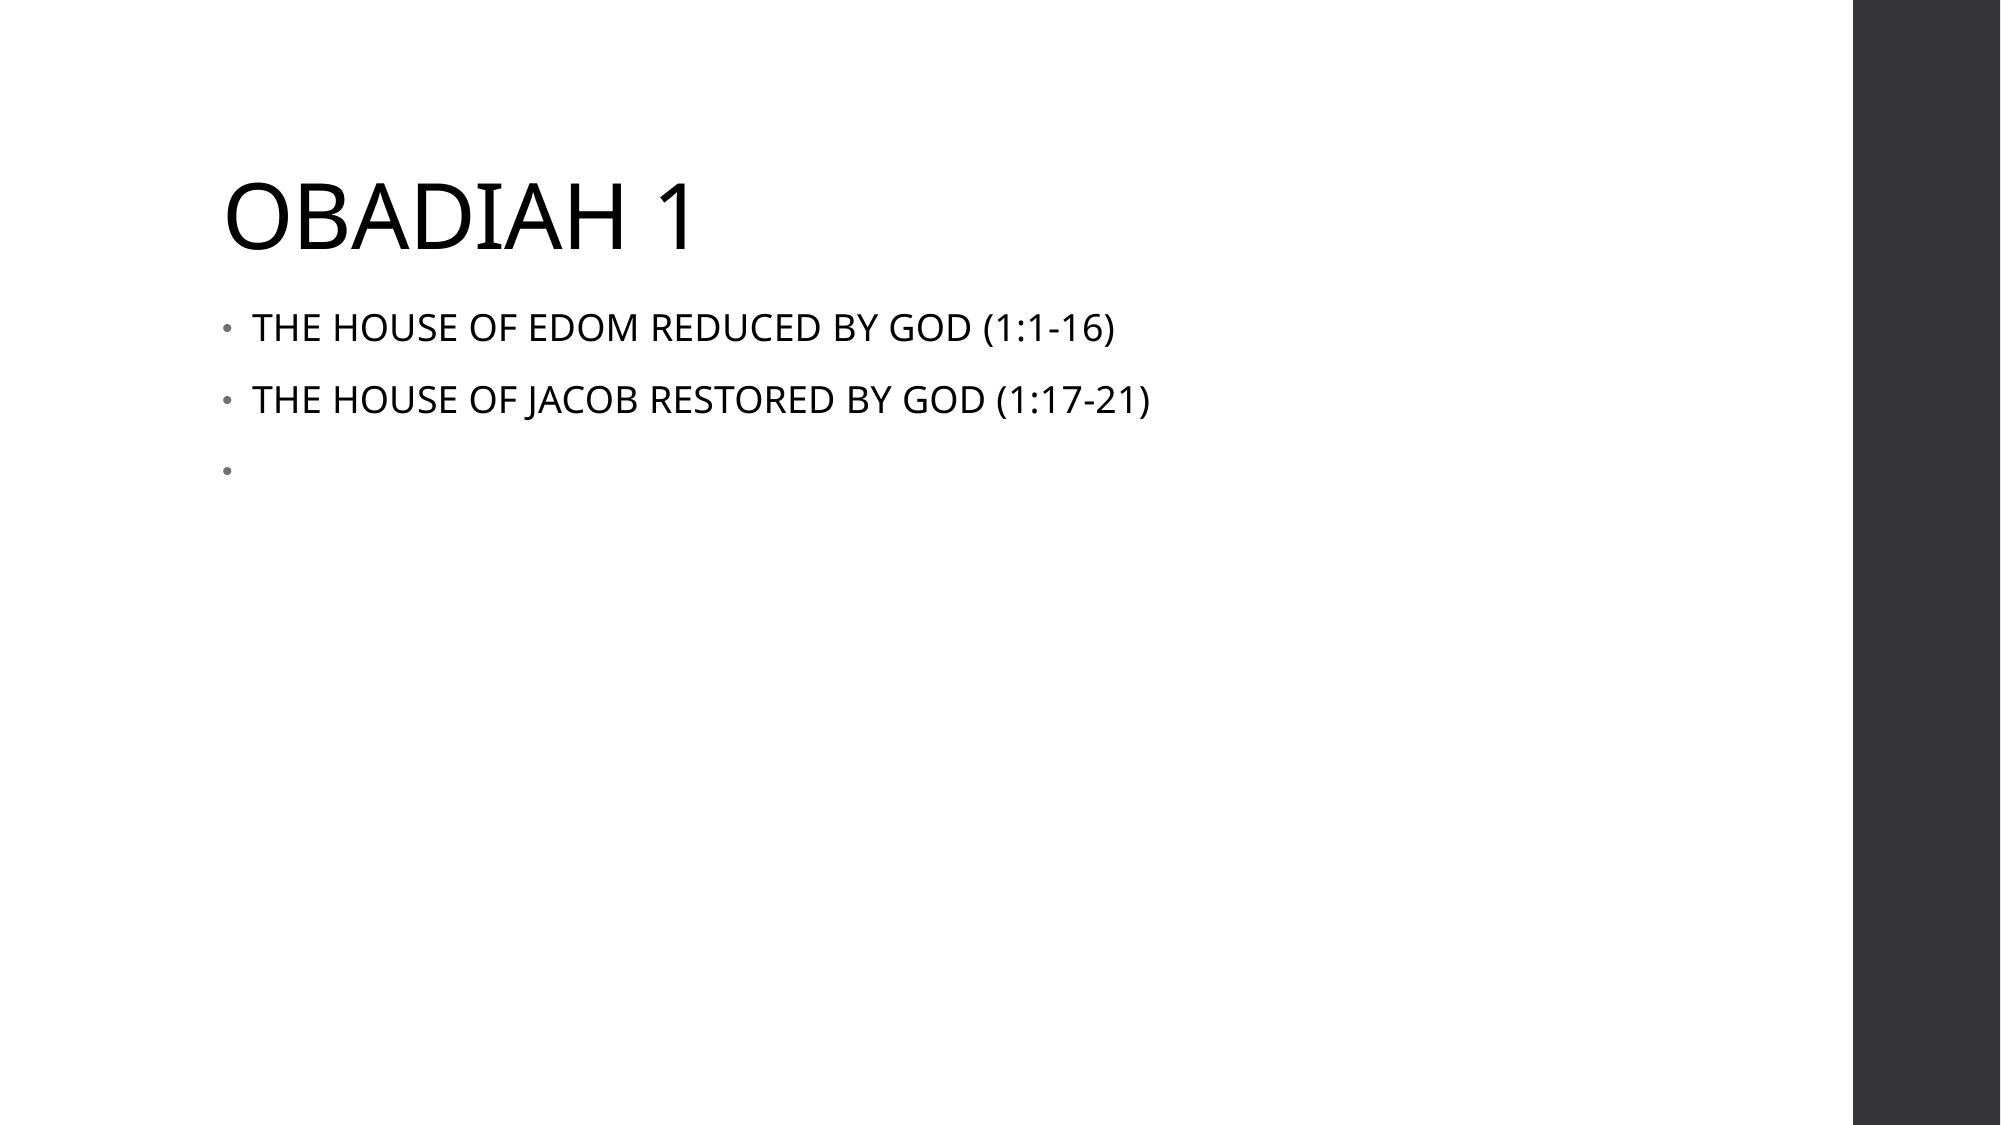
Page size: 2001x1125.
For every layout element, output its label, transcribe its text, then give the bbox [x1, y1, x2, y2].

title OBADIAH 1 [206, 60, 1797, 278]
list THE HOUSE OF EDOM REDUCED BY GOD (1:1-16) THE HOUSE OF JACOB RESTORED BY GOD (1:17-21) [206, 299, 1617, 1014]
